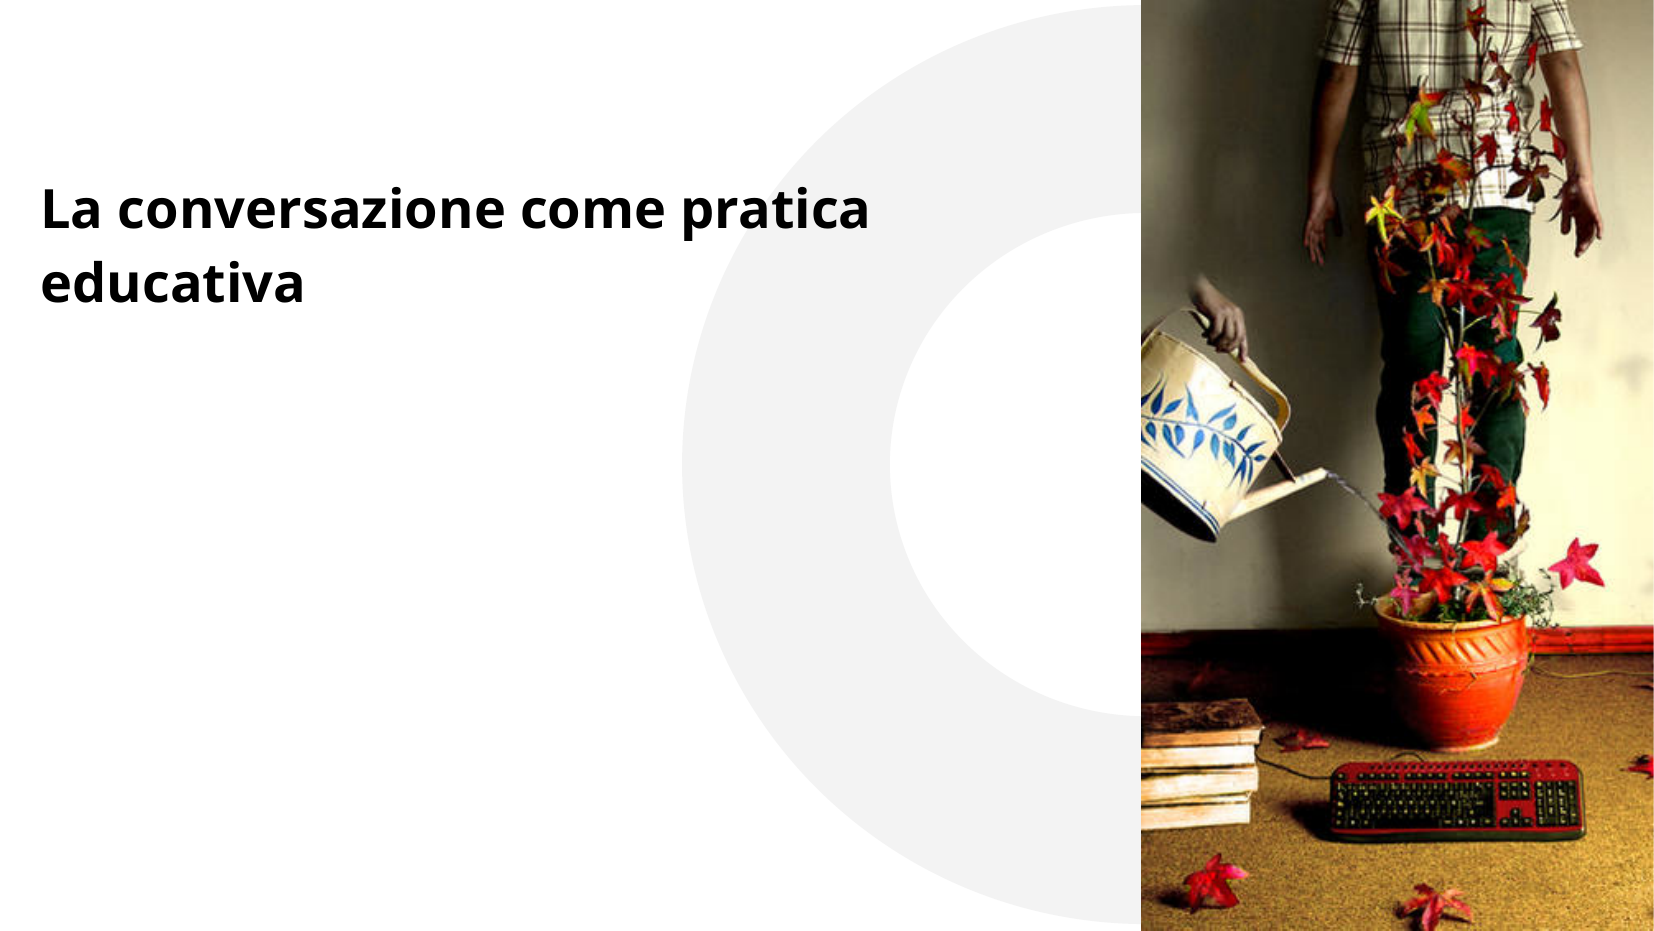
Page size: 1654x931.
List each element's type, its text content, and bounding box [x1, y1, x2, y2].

picture [1141, 0, 1654, 931]
title La conversazione come pratica educativa [40, 178, 897, 311]
